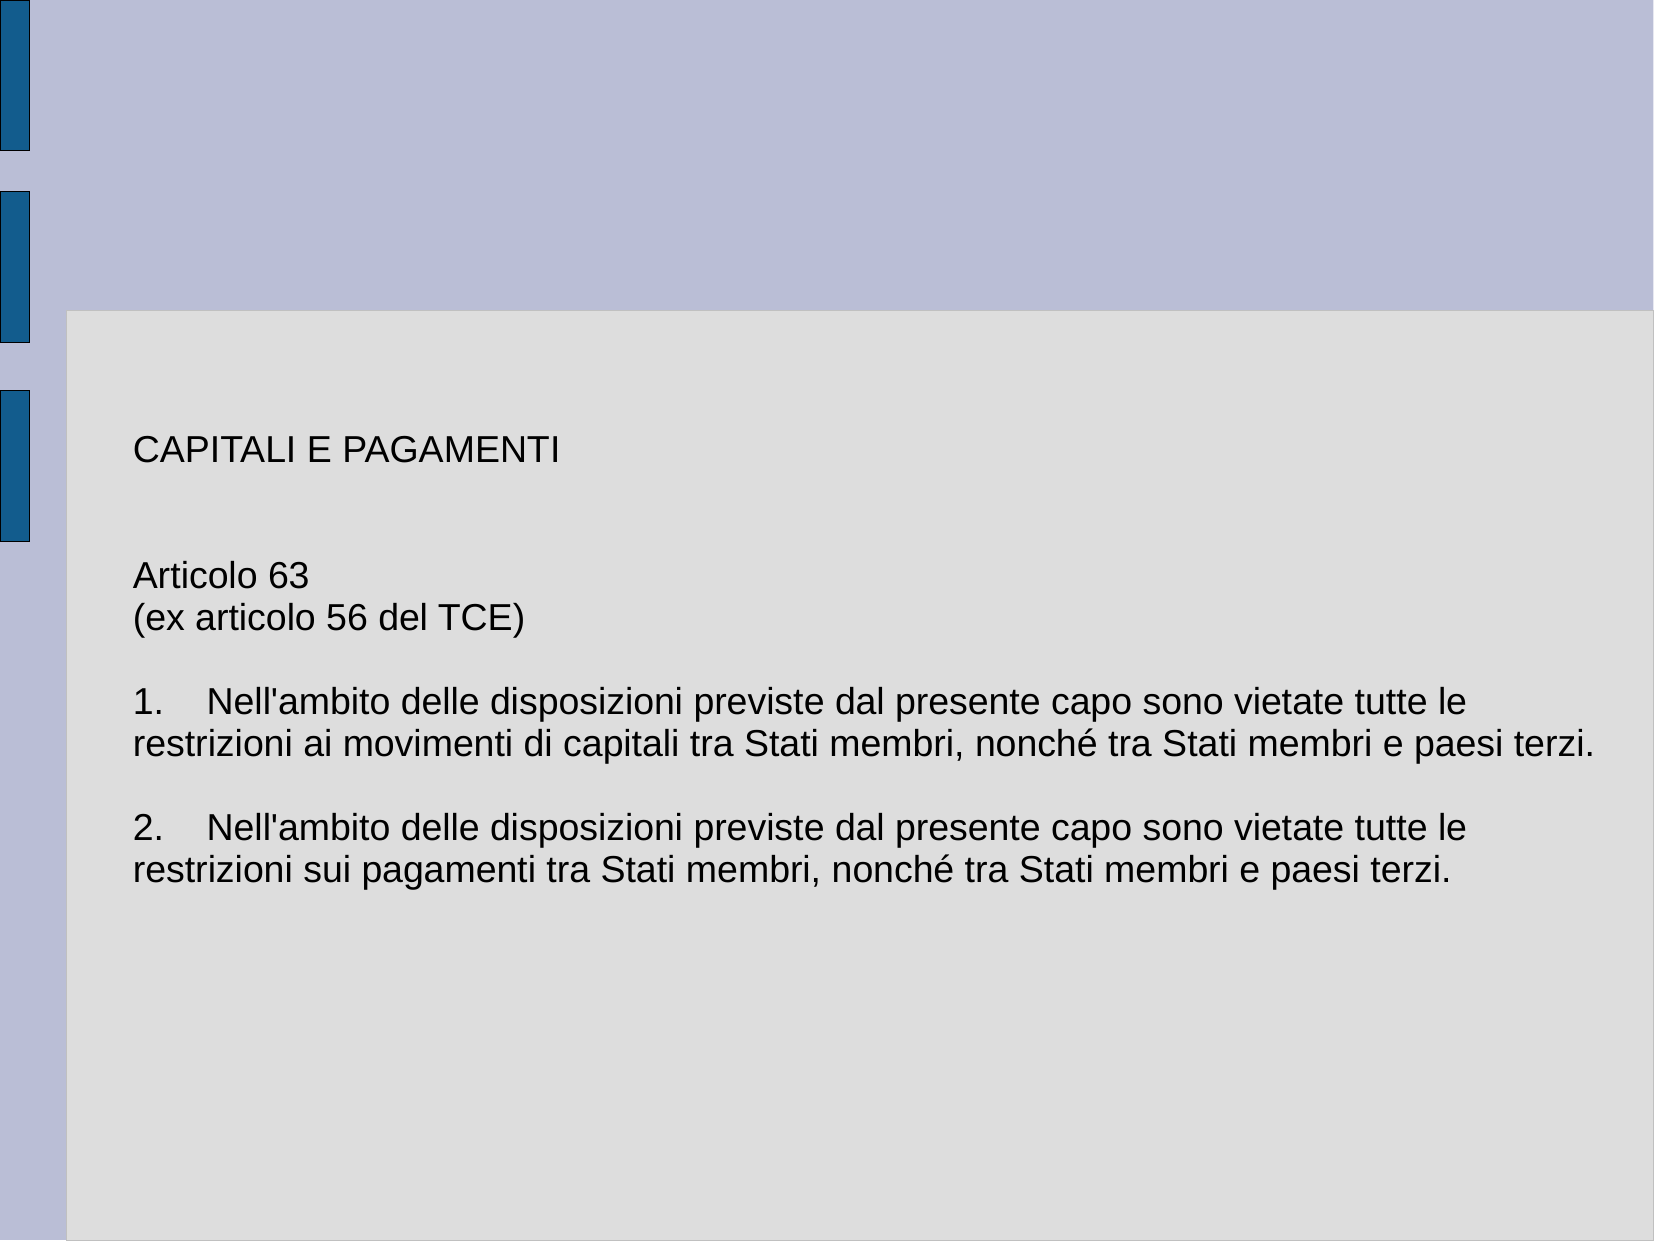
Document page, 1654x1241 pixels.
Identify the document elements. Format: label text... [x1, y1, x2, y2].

text_box CAPITALI E PAGAMENTI Articolo 63 (ex articolo 56 del TCE) 1. Nell'ambito delle disposizioni previste dal presente capo sono vietate tutte le restrizioni ai movimenti di capitali tra Stati membri, nonché tra Stati membri e paesi terzi. 2. Nell'ambito delle disposizioni previste dal presente capo sono vietate tutte le restrizioni sui pagamenti tra Stati membri, nonché tra Stati membri e paesi terzi. [118, 421, 1630, 899]
